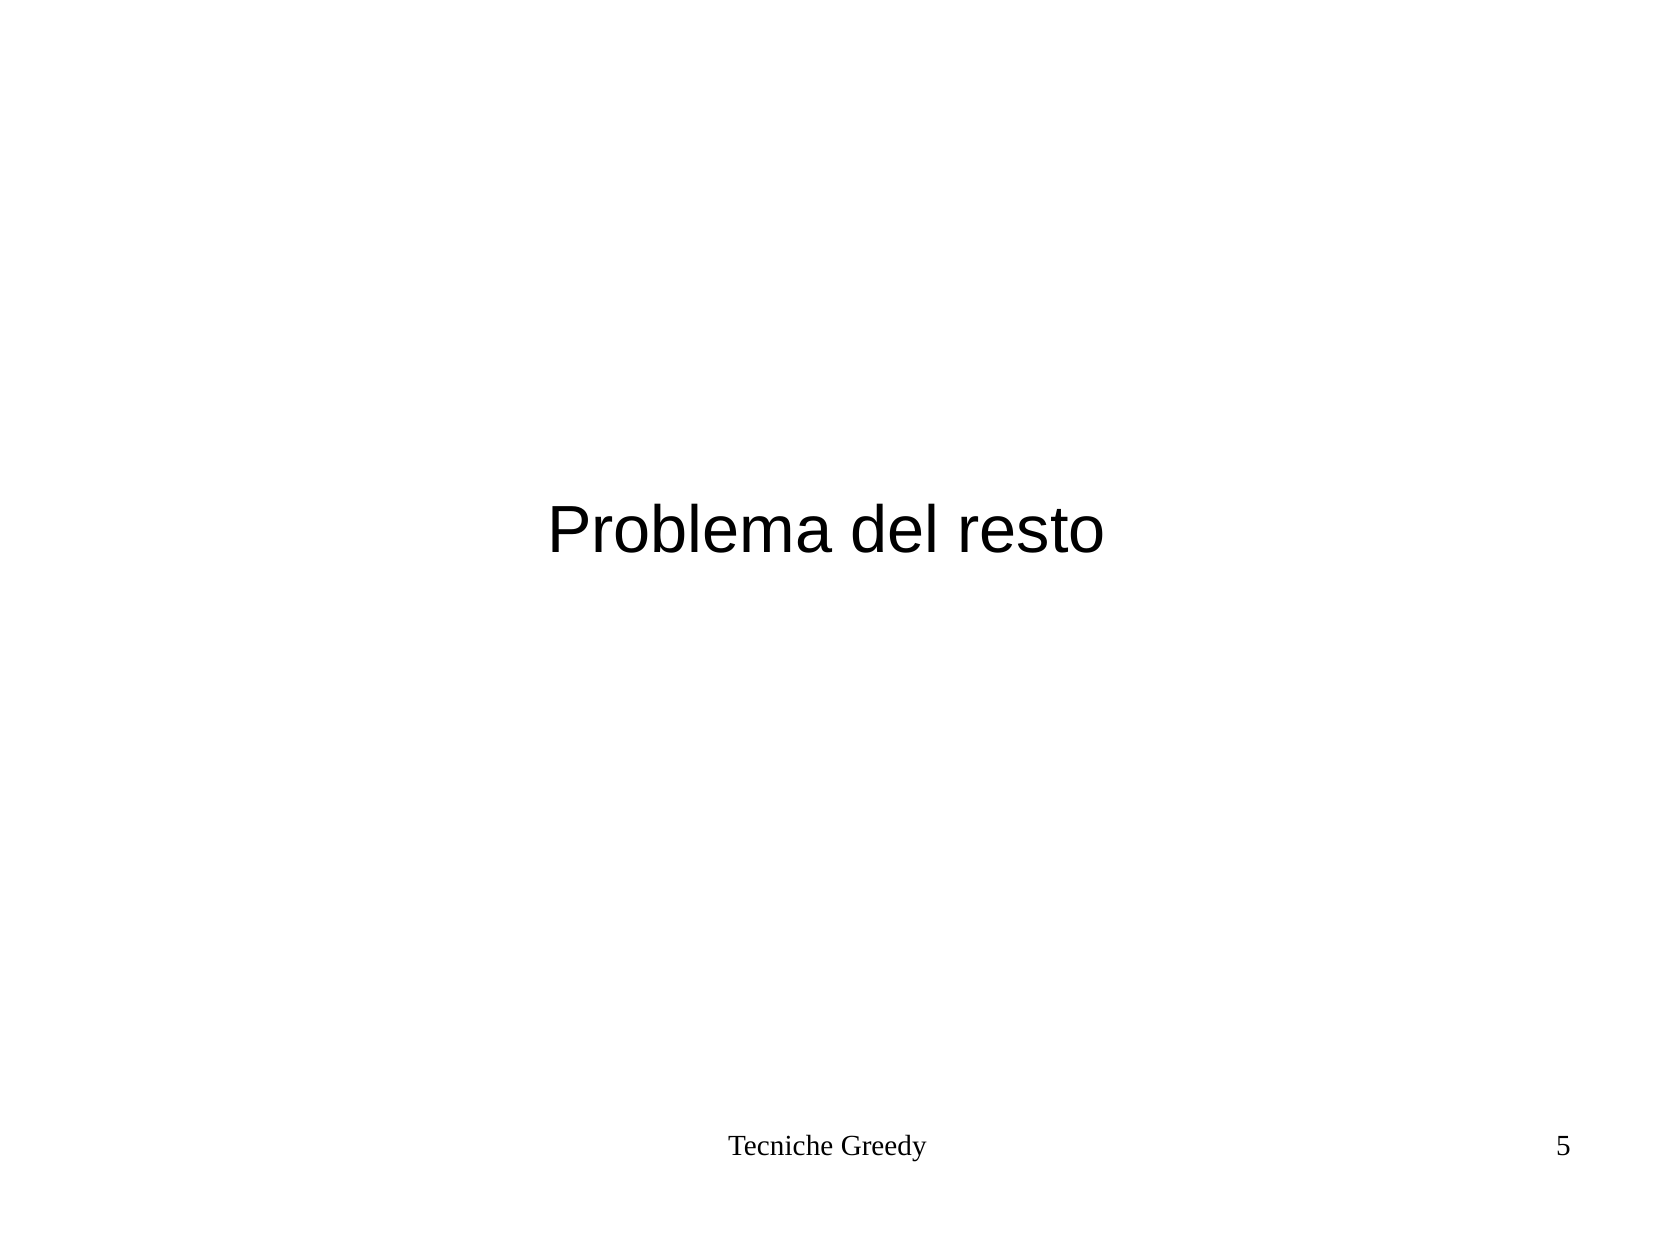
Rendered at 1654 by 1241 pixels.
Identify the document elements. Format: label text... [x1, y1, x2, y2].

subtitle Problema del resto [82, 49, 1571, 1010]
